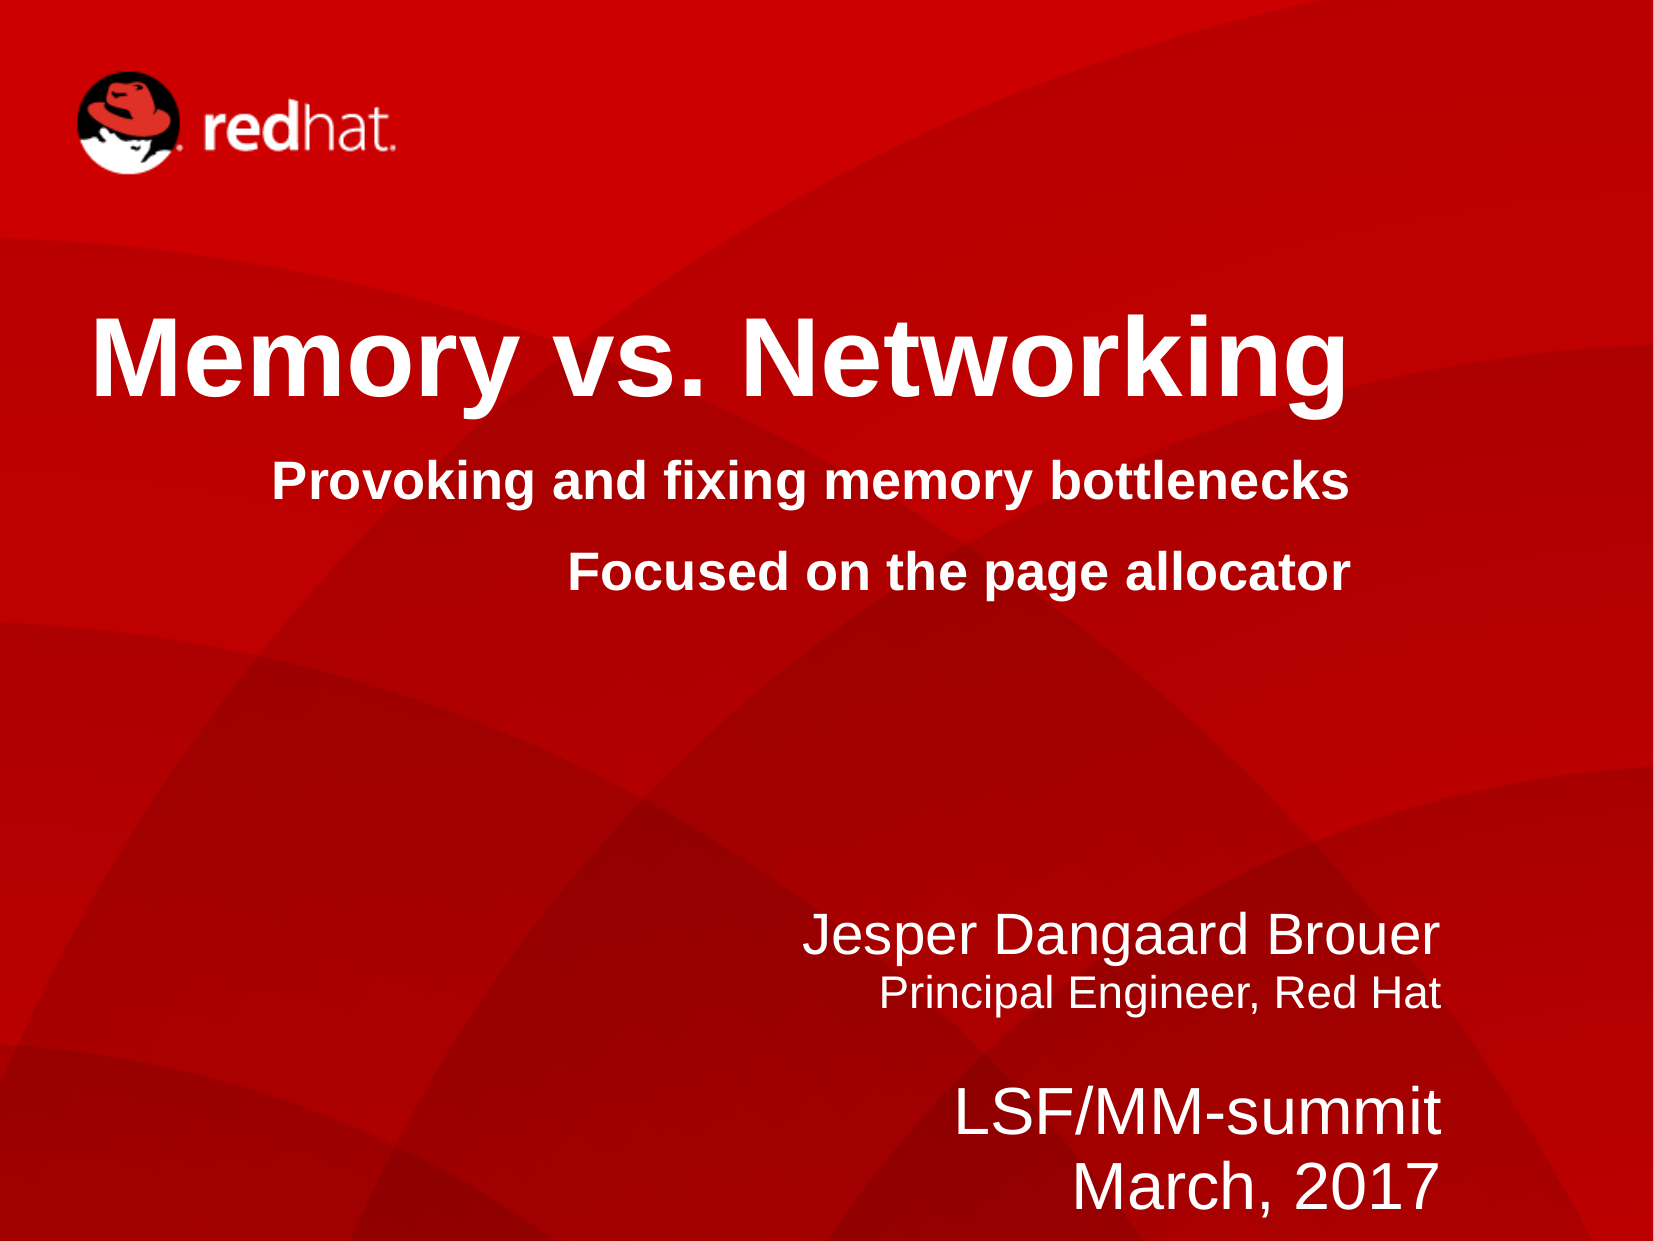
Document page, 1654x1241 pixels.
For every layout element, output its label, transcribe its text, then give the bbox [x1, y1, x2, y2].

picture [0, 0, 1654, 1241]
text_box Memory vs. Networking Provoking and fixing memory bottlenecks Focused on the page allocator [75, 225, 1613, 806]
text_box Jesper Dangaard Brouer Principal Engineer, Red Hat LSF/MM-summit March, 2017 [787, 862, 1613, 1214]
